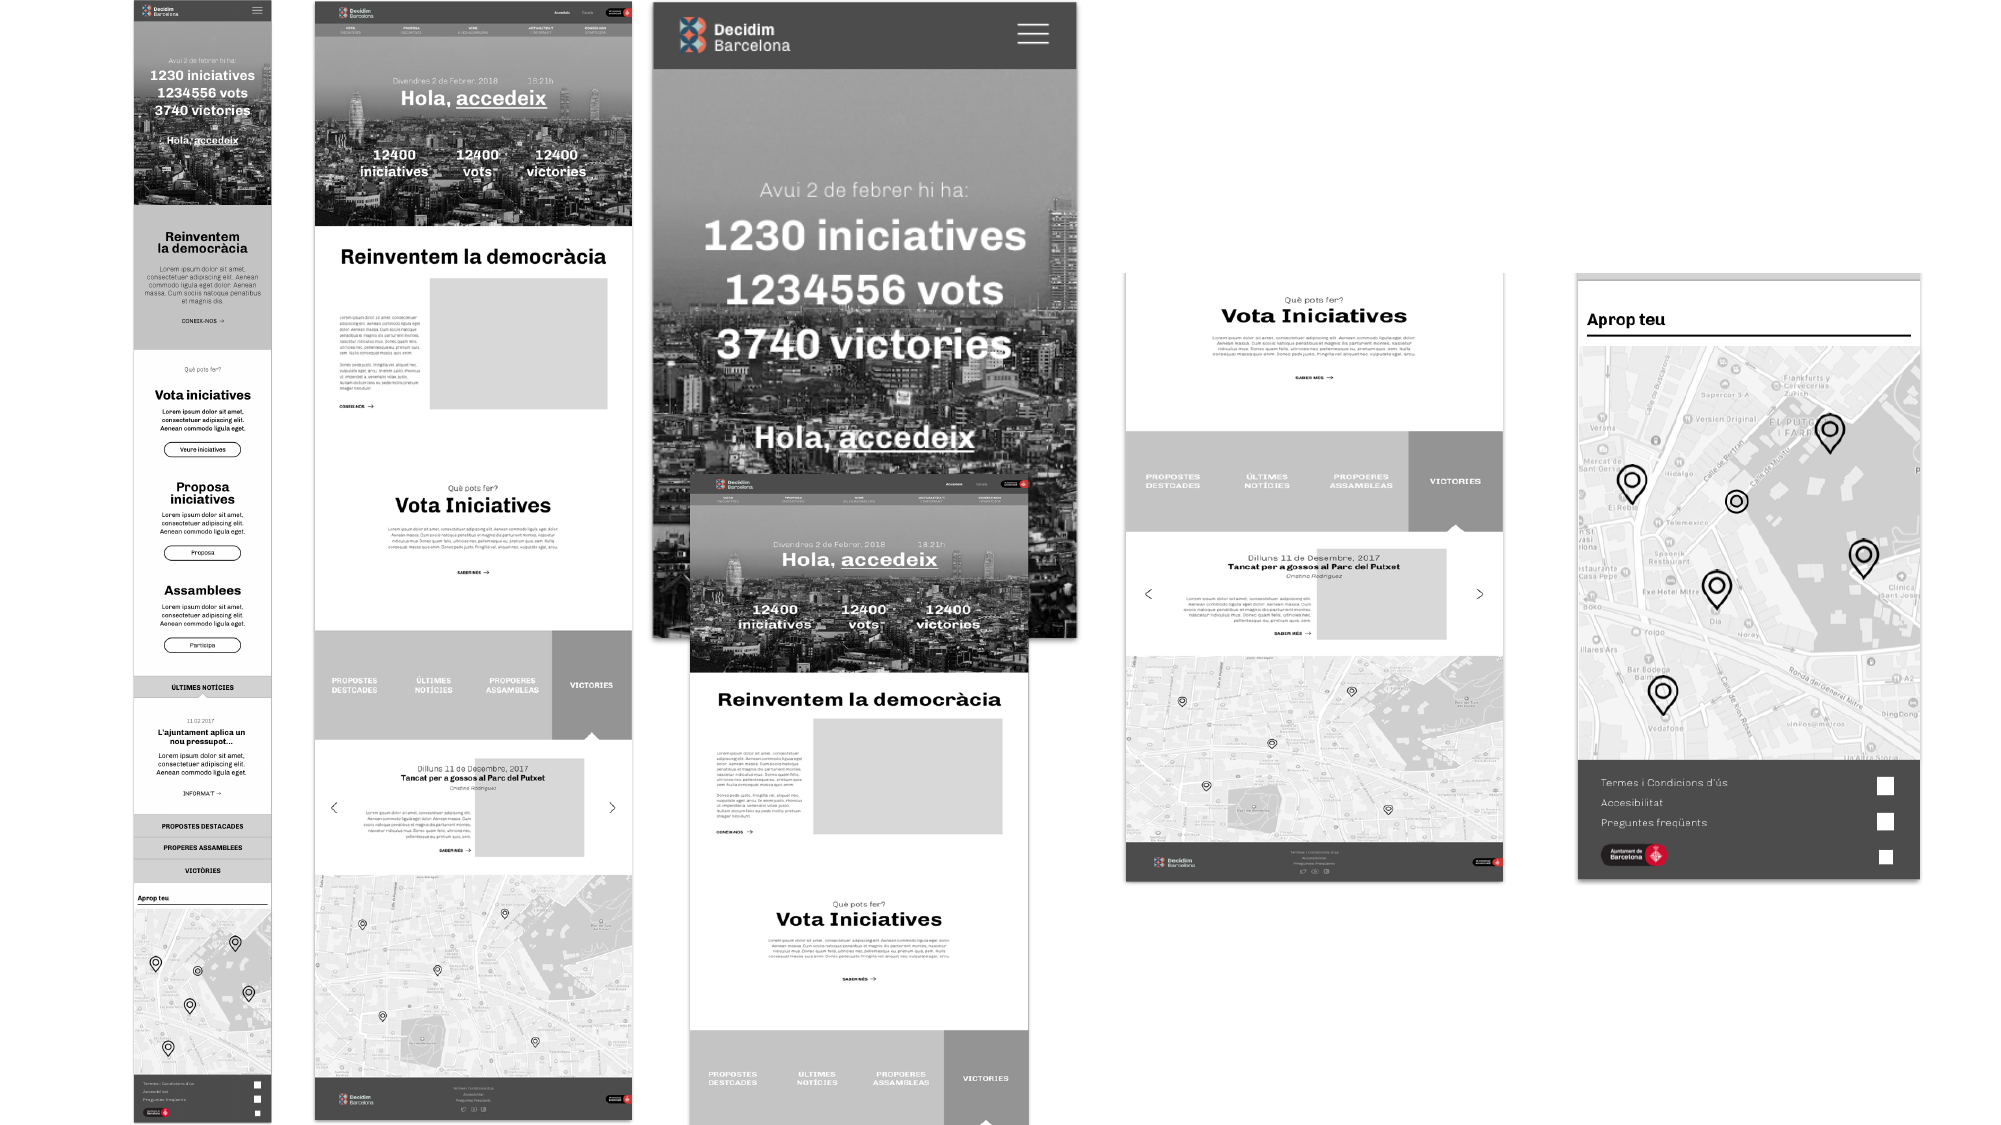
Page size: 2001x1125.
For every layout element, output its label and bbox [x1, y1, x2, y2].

picture [311, 0, 635, 1125]
picture [1121, 273, 1507, 886]
picture [132, 0, 273, 1125]
picture [1573, 273, 1924, 886]
picture [647, 0, 1082, 1125]
